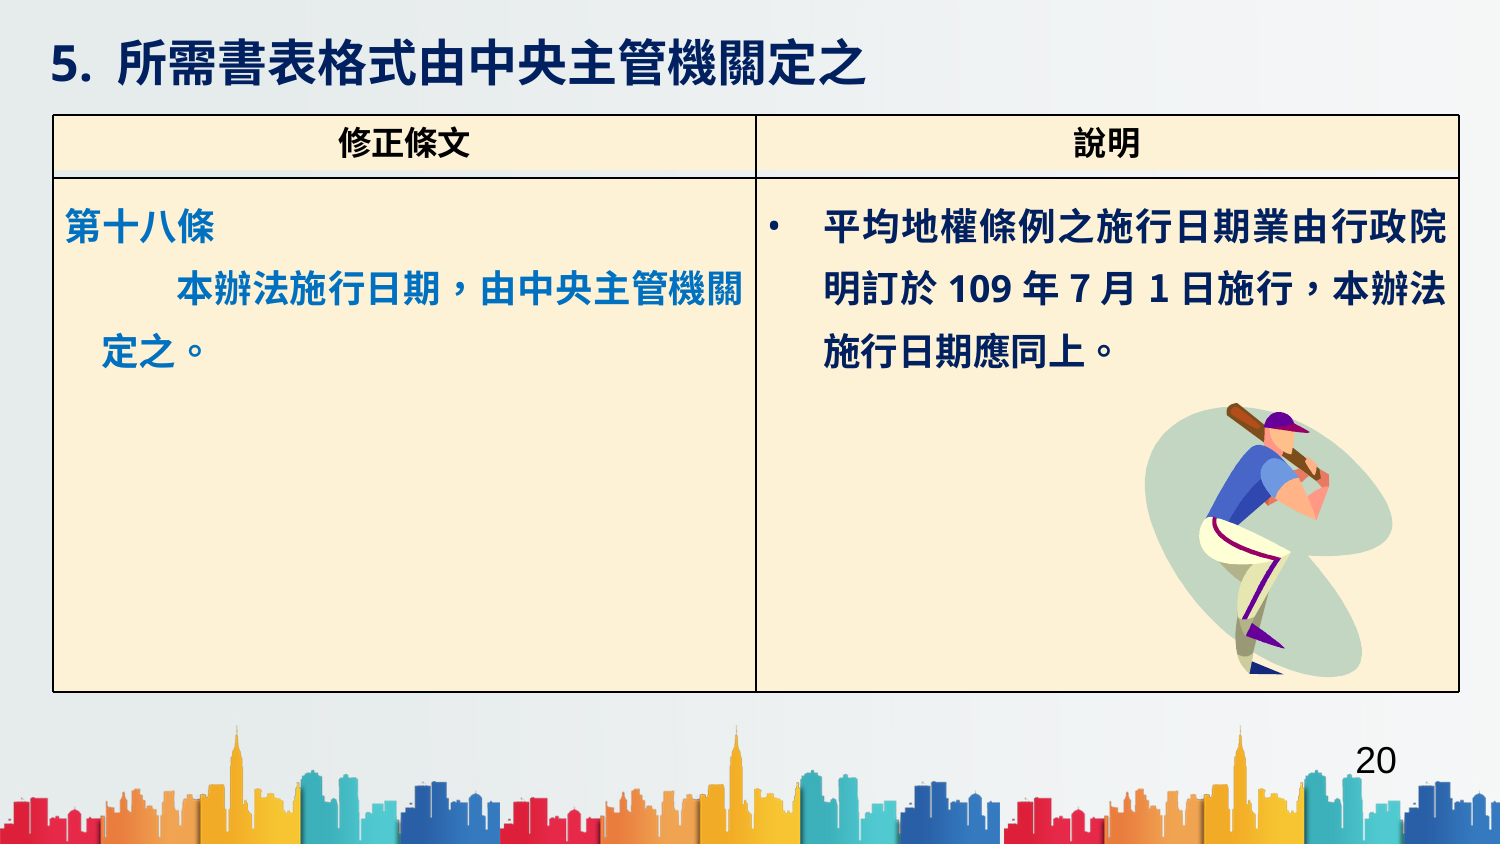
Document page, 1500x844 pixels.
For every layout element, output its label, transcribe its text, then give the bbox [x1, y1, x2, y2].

text_box 第十八條 本辦法施行日期，由中央主管機關定之。 [54, 179, 755, 691]
text_box 說明 [757, 116, 1458, 171]
text_box 5. 所需書表格式由中央主管機關定之 [35, 24, 1022, 100]
text_box 20 [1340, 728, 1436, 790]
text_box 平均地權條例之施行日期業由行政院明訂於109年7月1日施行，本辦法施行日期應同上。 [757, 179, 1458, 691]
text_box 修正條文 [54, 116, 755, 171]
picture [0, 0, 1500, 844]
